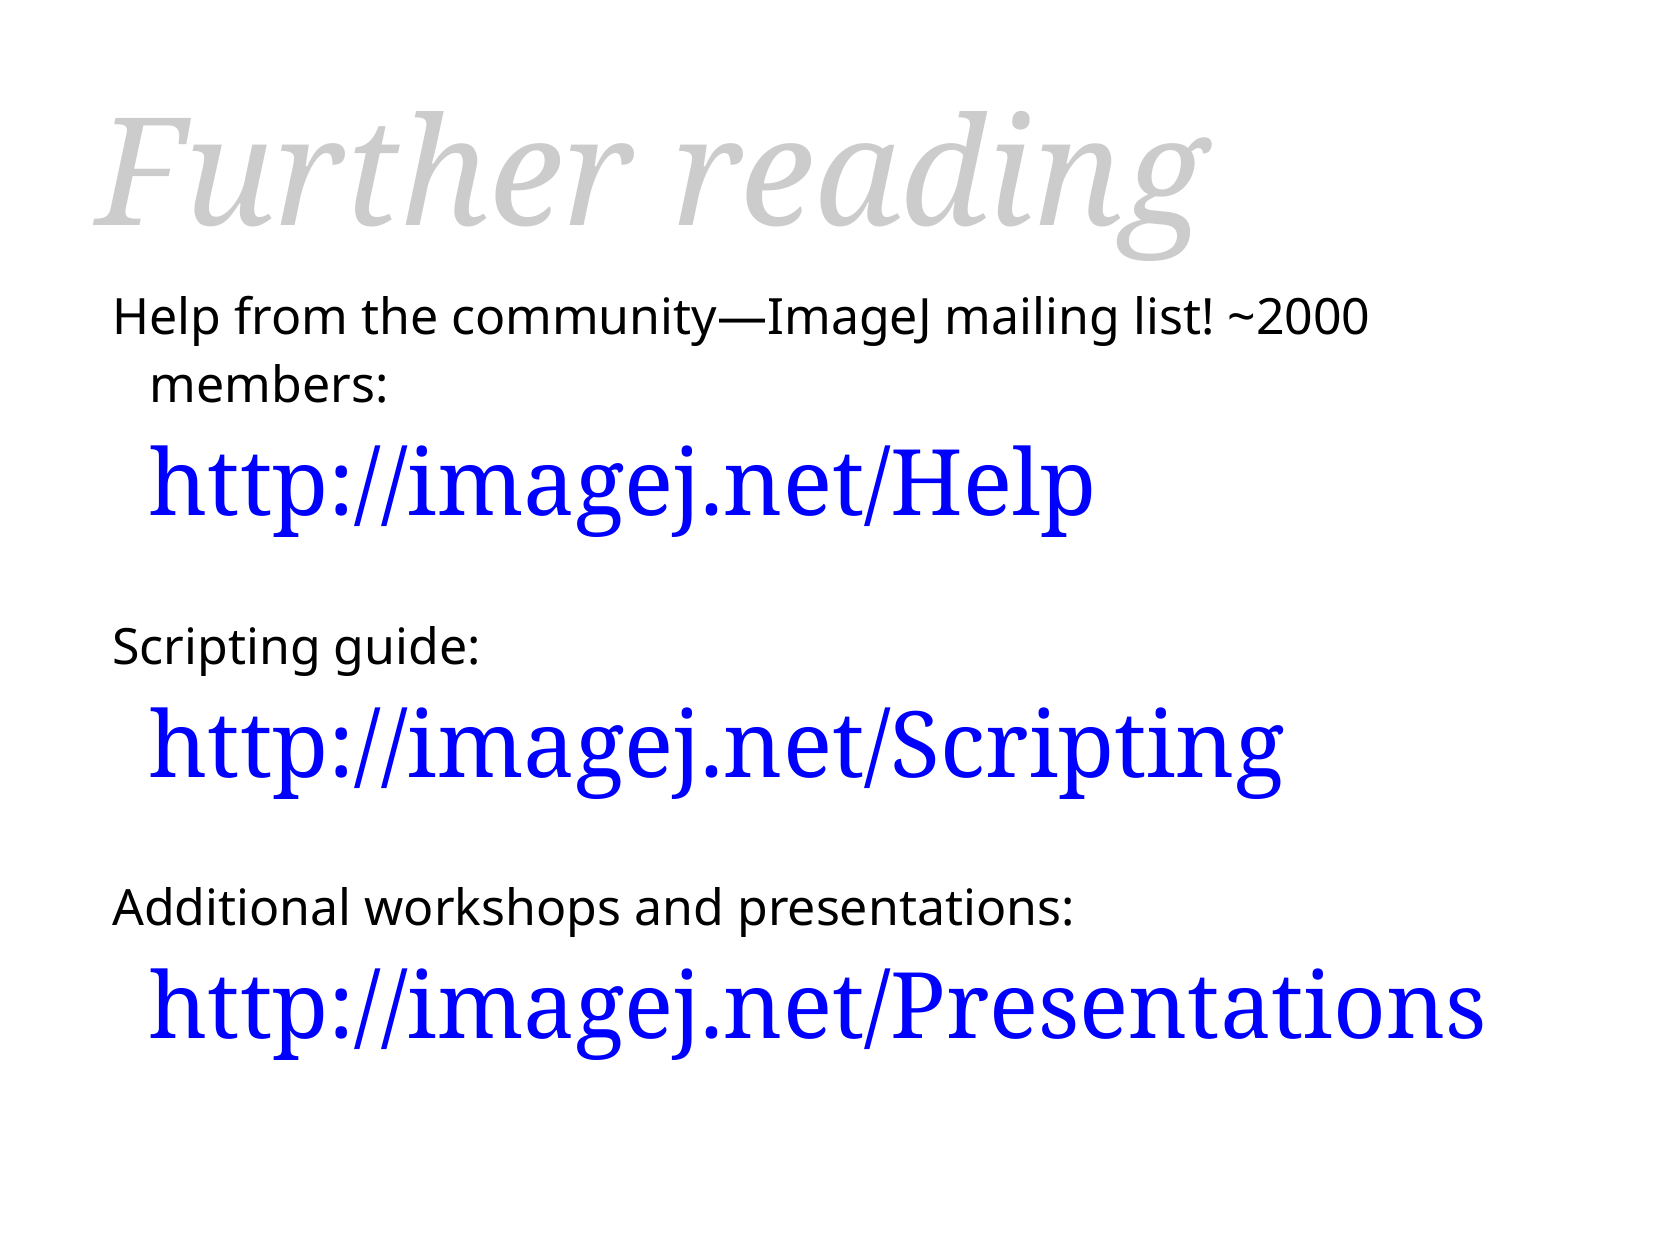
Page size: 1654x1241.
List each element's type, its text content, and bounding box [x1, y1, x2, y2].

text_box Help from the community—ImageJ mailing list! ~2000 members: http://imagej.net/Help Scripting guide: http://imagej.net/Scripting Additional workshops and presentations: http://imagej.net/Presentations [60, 273, 1636, 1082]
text_box Further reading [81, 57, 1654, 239]
